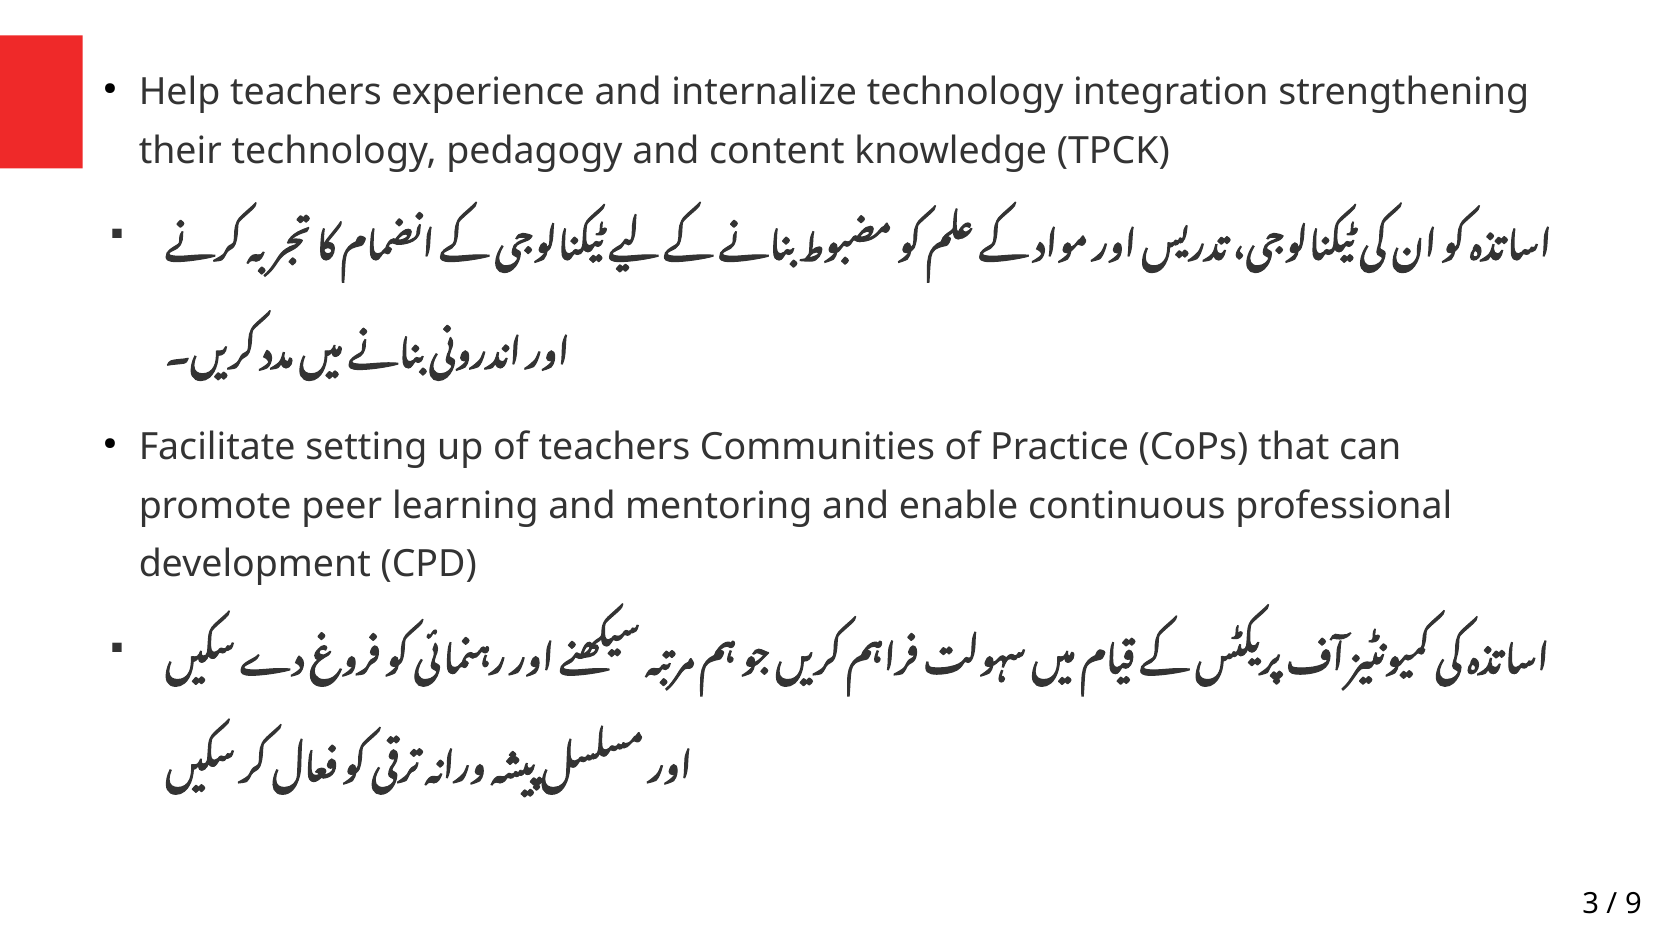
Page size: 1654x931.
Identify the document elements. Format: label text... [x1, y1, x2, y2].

list Help teachers experience and internalize technology integration strengthening their technology, pedagogy and content knowledge (TPCK) اساتذہ کو ان کی ٹیکنالوجی، تدریس اور مواد کے علم کو مضبوط بنانے کے لیے ٹیکنالوجی کے انضمام کا تجربہ کرنے اور اندرونی بنانے میں مدد کریں۔ Facilitate setting up of teachers Communities of Practice (CoPs) that can promote peer learning and mentoring and enable continuous professional development (CPD) اساتذہ کی کمیونٹیز آف پریکٹس کے قیام میں سہولت فراہم کریں جو ہم مرتبہ سیکھنے اور رہنمائی کو فروغ دے سکیں اور مسلسل پیشہ ورانہ ترقی کو فعال کر سکیں [94, 56, 1560, 875]
